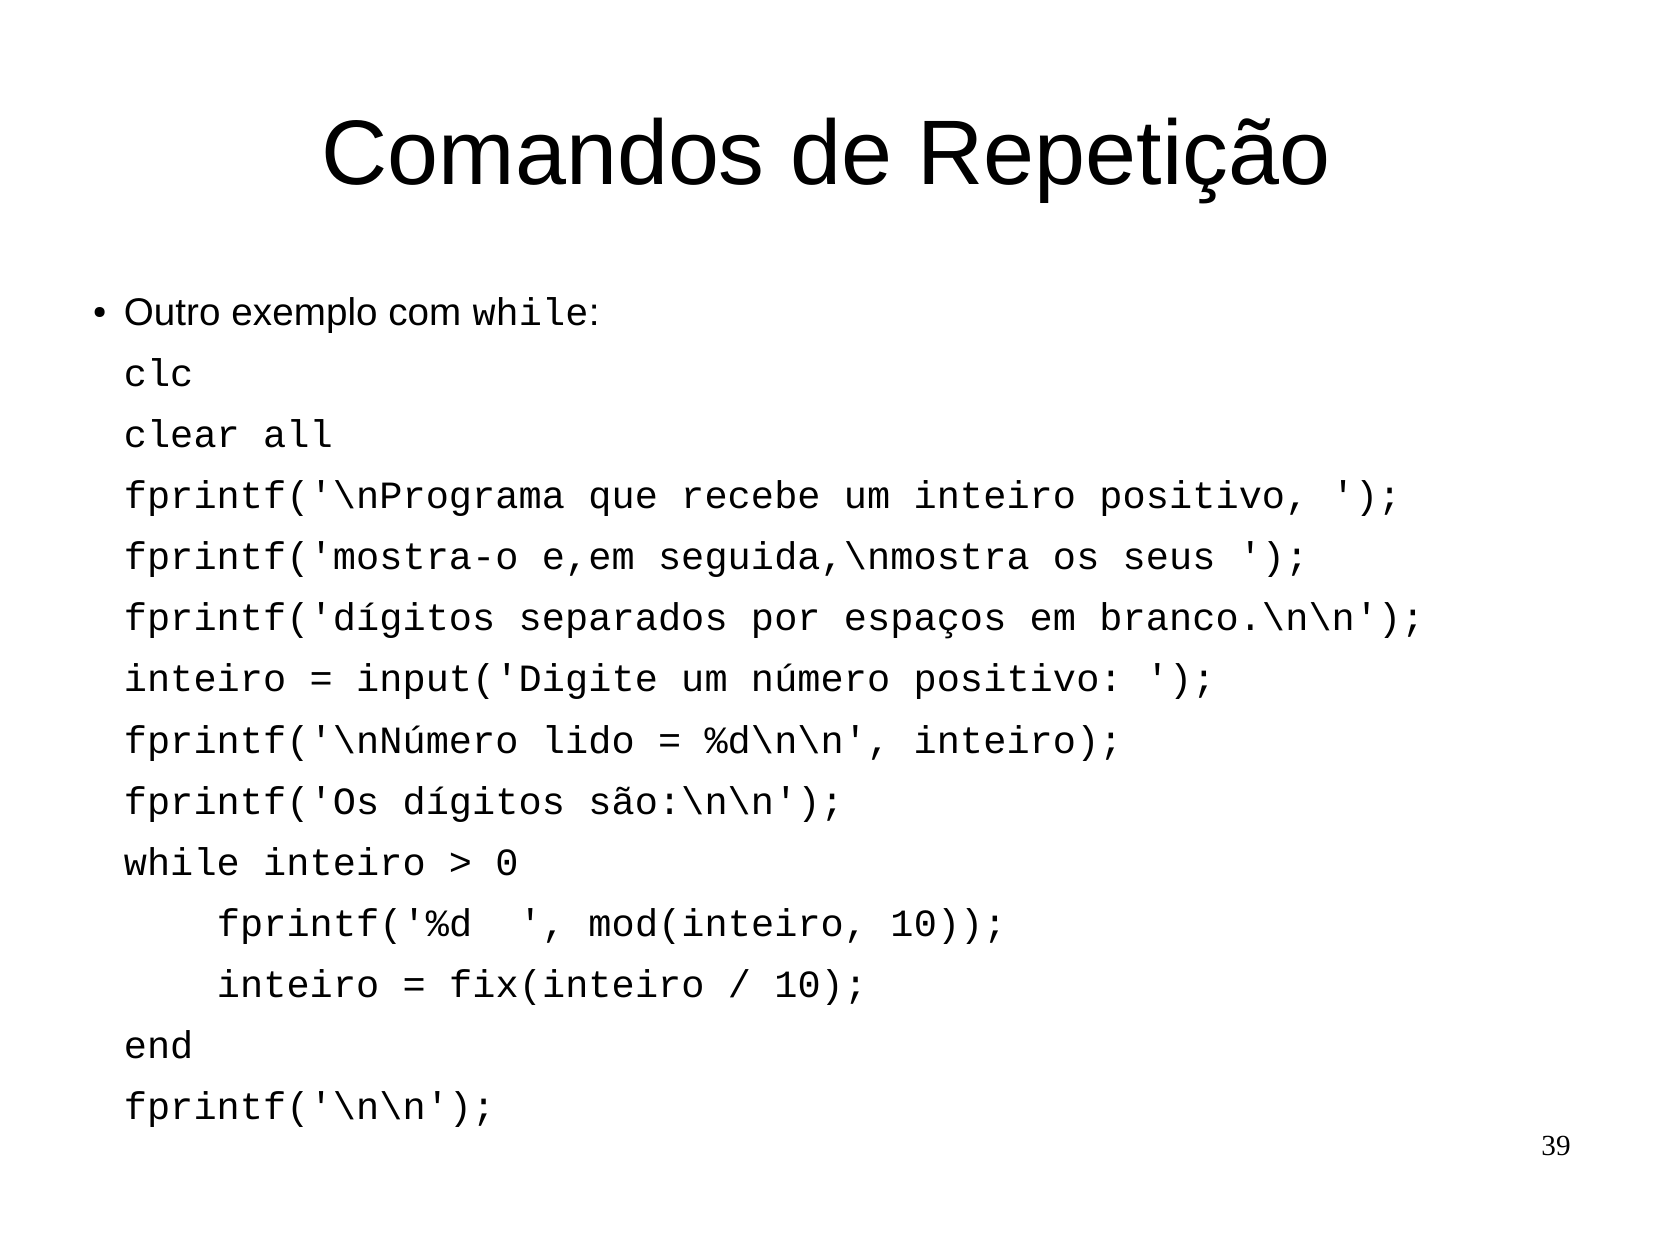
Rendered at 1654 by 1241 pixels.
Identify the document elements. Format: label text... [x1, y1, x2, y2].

list Outro exemplo com while: clc clear all fprintf('\nPrograma que recebe um inteiro positivo, '); fprintf('mostra-o e,em seguida,\nmostra os seus '); fprintf('dígitos separados por espaços em branco.\n\n'); inteiro = input('Digite um número positivo: '); fprintf('\nNúmero lido = %d\n\n', inteiro); fprintf('Os dígitos são:\n\n'); while inteiro > 0 fprintf('%d ', mod(inteiro, 10)); inteiro = fix(inteiro / 10); end fprintf('\n\n'); [82, 290, 1571, 1134]
title Comandos de Repetição [82, 49, 1571, 257]
